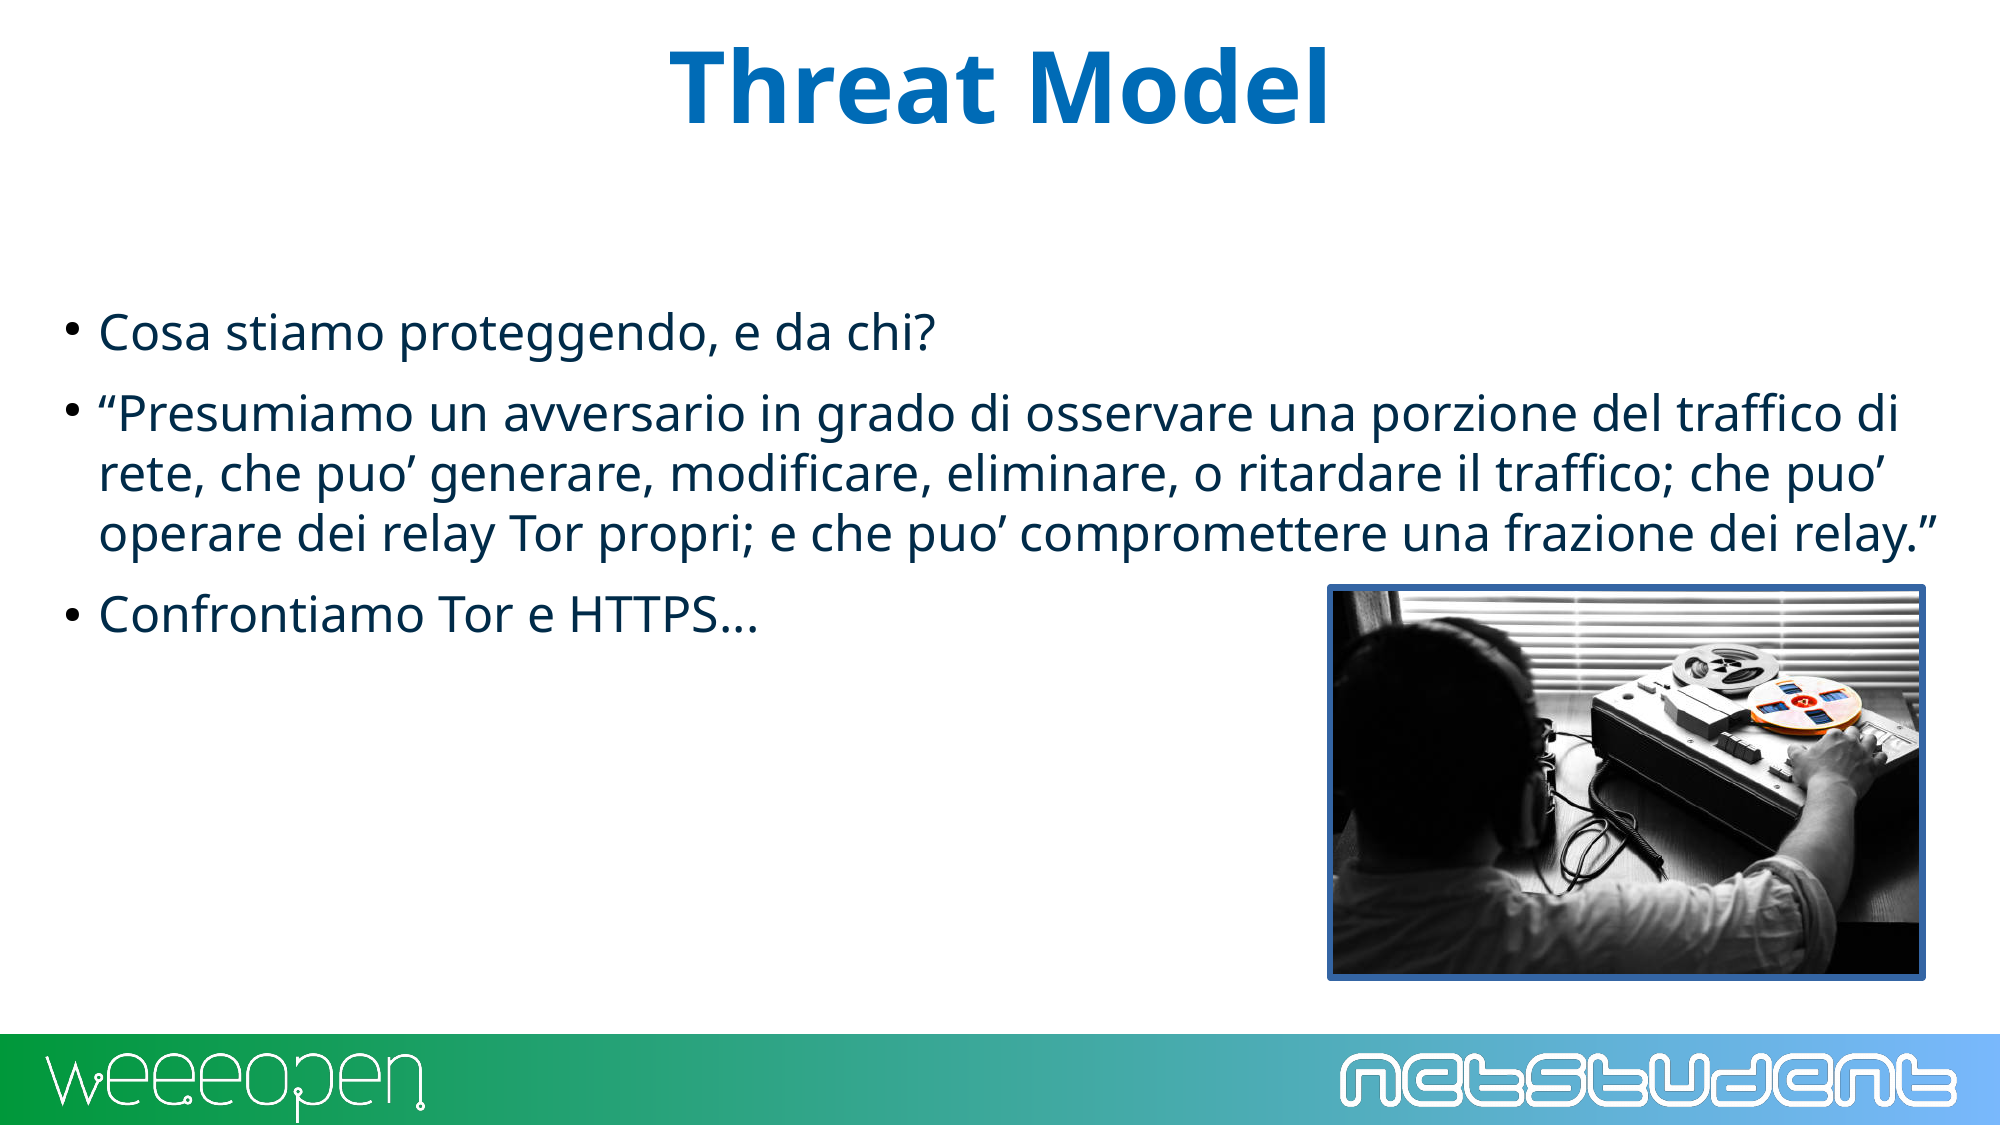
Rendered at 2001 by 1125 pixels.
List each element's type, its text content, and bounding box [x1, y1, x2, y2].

title Threat Model [43, 29, 1959, 247]
picture [1333, 590, 1920, 975]
list Cosa stiamo proteggendo, e da chi? “Presumiamo un avversario in grado di osservare una porzione del traffico di rete, che puo’ generare, modificare, eliminare, o ritardare il traffico; che puo’ operare dei relay Tor propri; e che puo’ compromettere una frazione dei relay.” Confrontiamo Tor e HTTPS... [43, 293, 1959, 1008]
picture [45, 1053, 425, 1123]
picture [1340, 1053, 1957, 1107]
